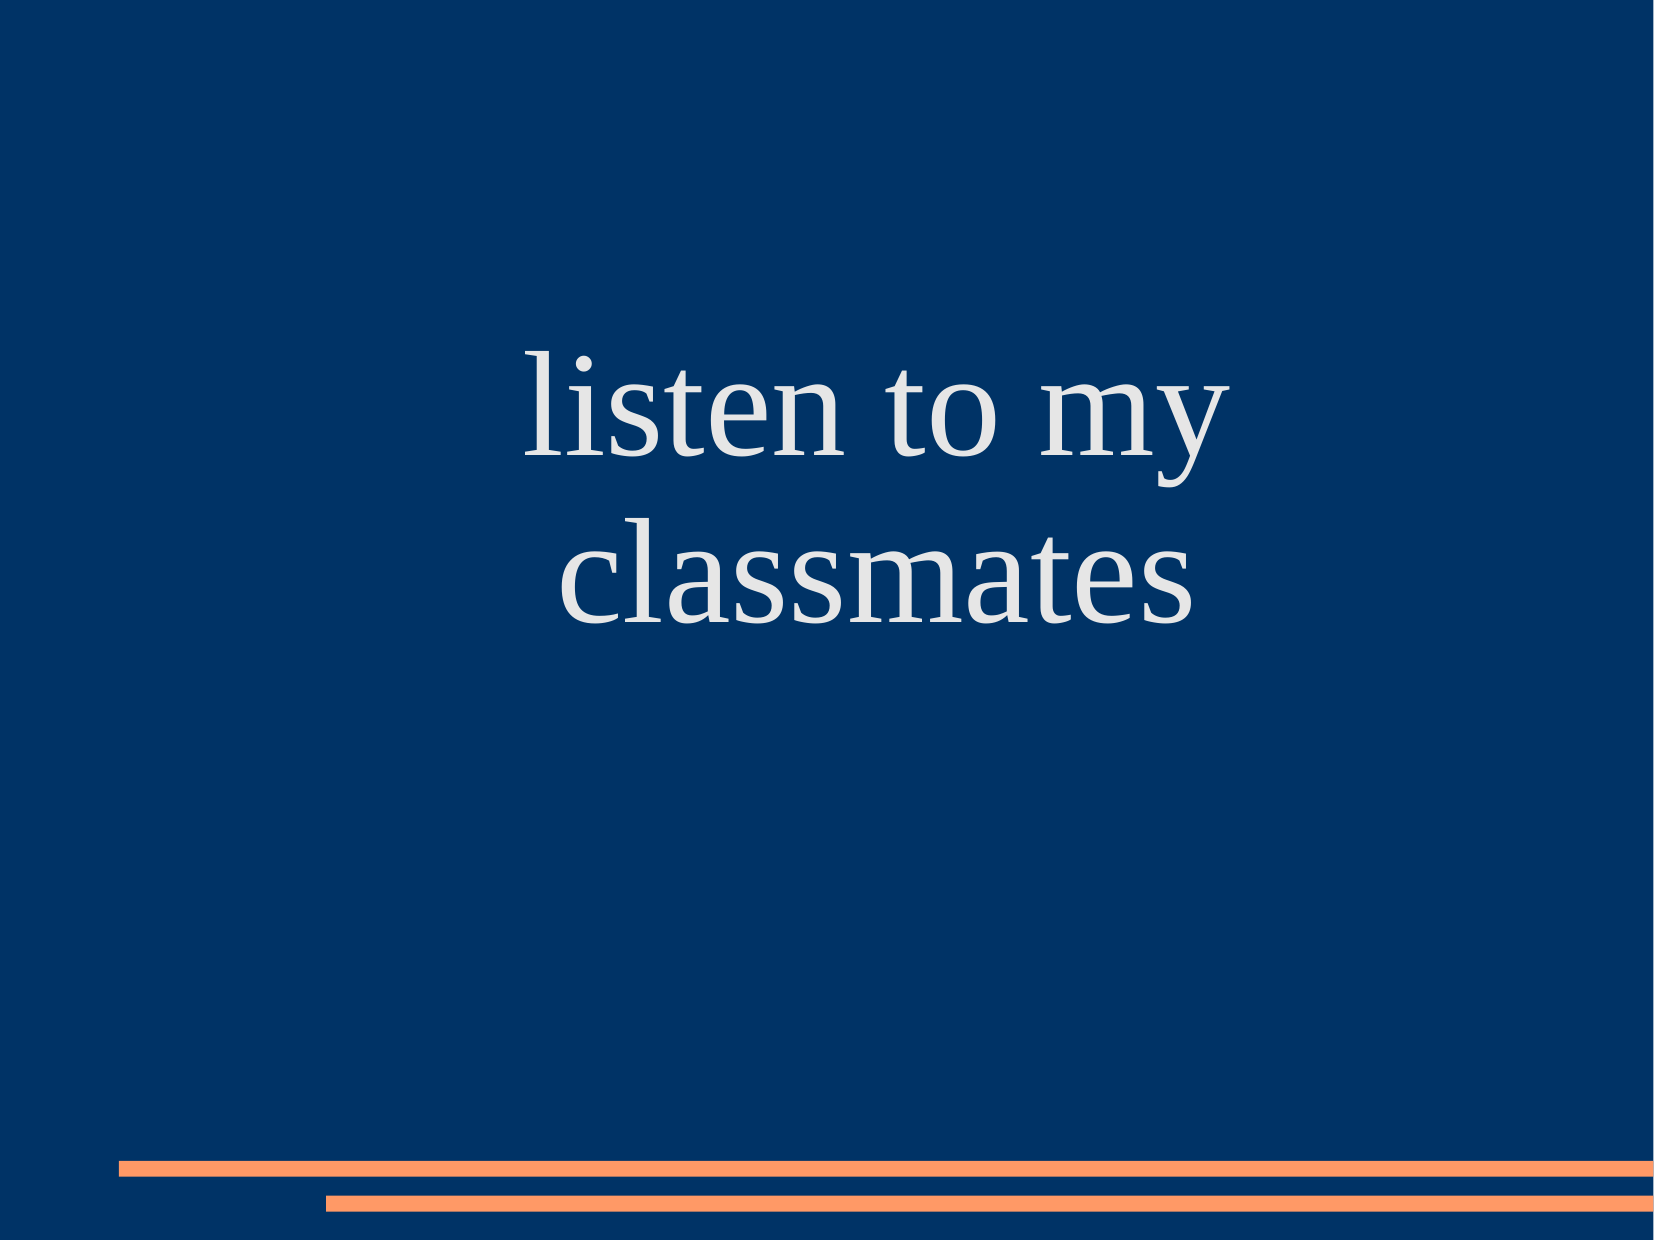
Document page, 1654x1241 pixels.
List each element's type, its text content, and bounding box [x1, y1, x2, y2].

list listen to my classmates [121, 322, 1561, 1132]
